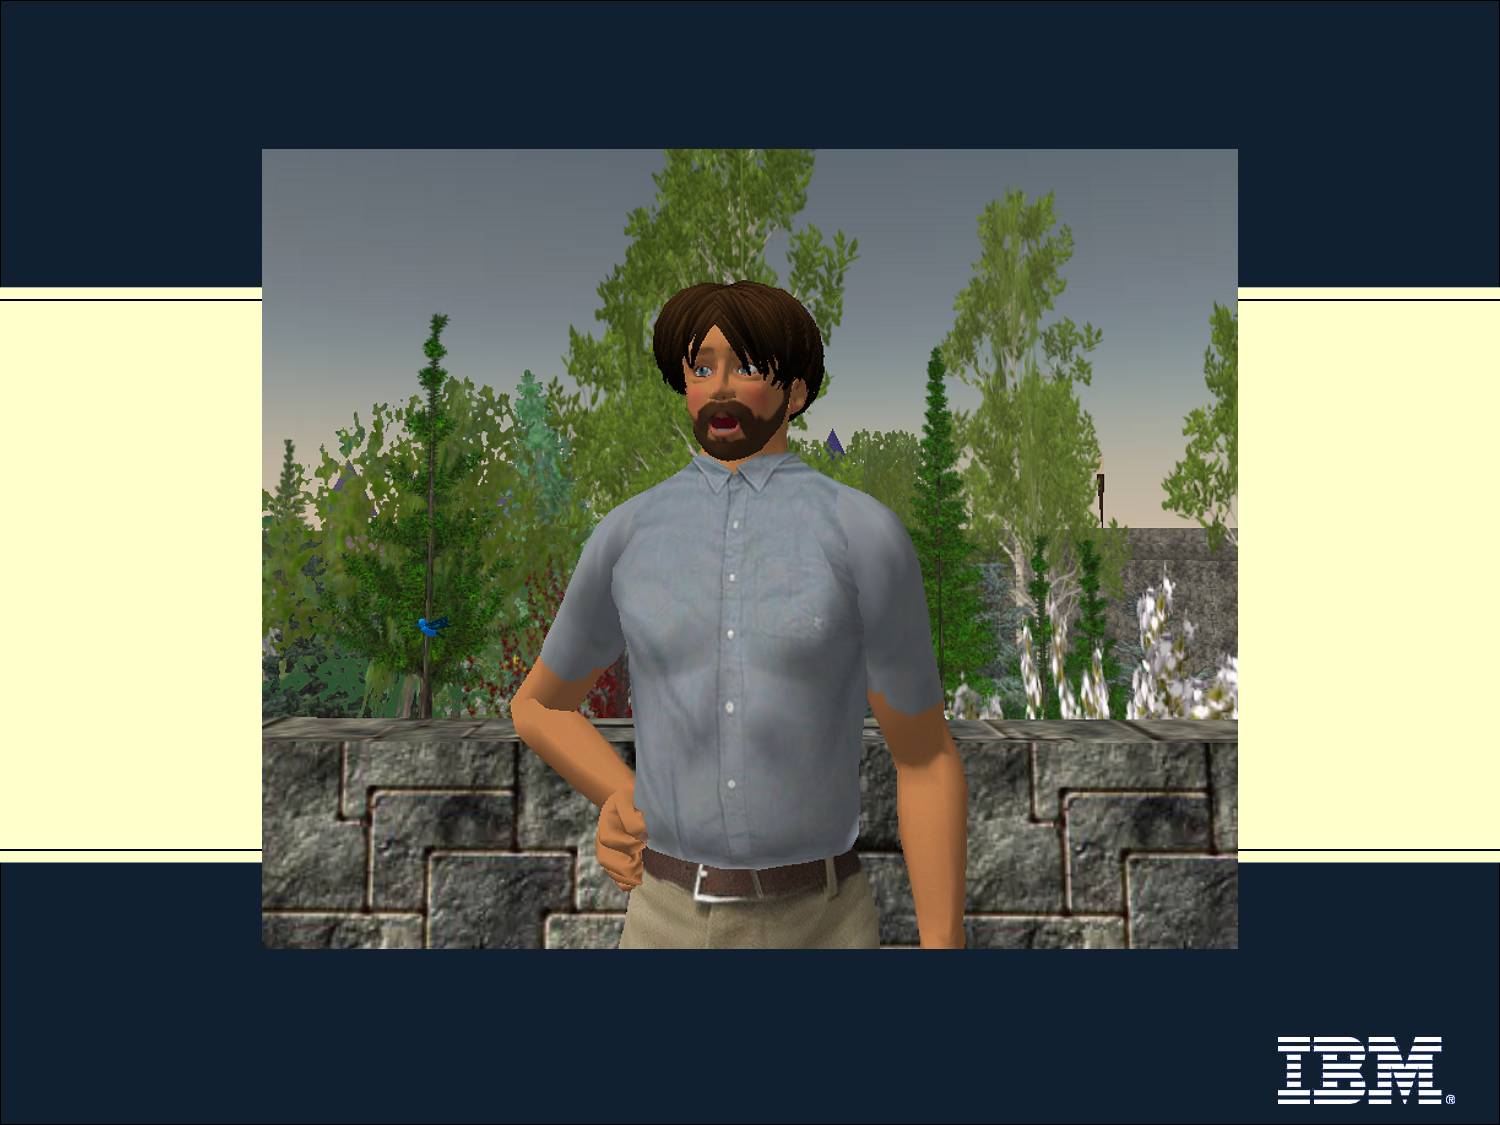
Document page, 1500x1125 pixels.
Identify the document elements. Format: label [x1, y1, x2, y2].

text_box [1238, 851, 1500, 863]
picture [1278, 1037, 1484, 1104]
text_box [1238, 301, 1500, 849]
text_box [0, 287, 262, 299]
text_box [1238, 287, 1500, 299]
text_box [0, 851, 262, 863]
picture [262, 149, 1238, 949]
text_box [0, 301, 262, 849]
